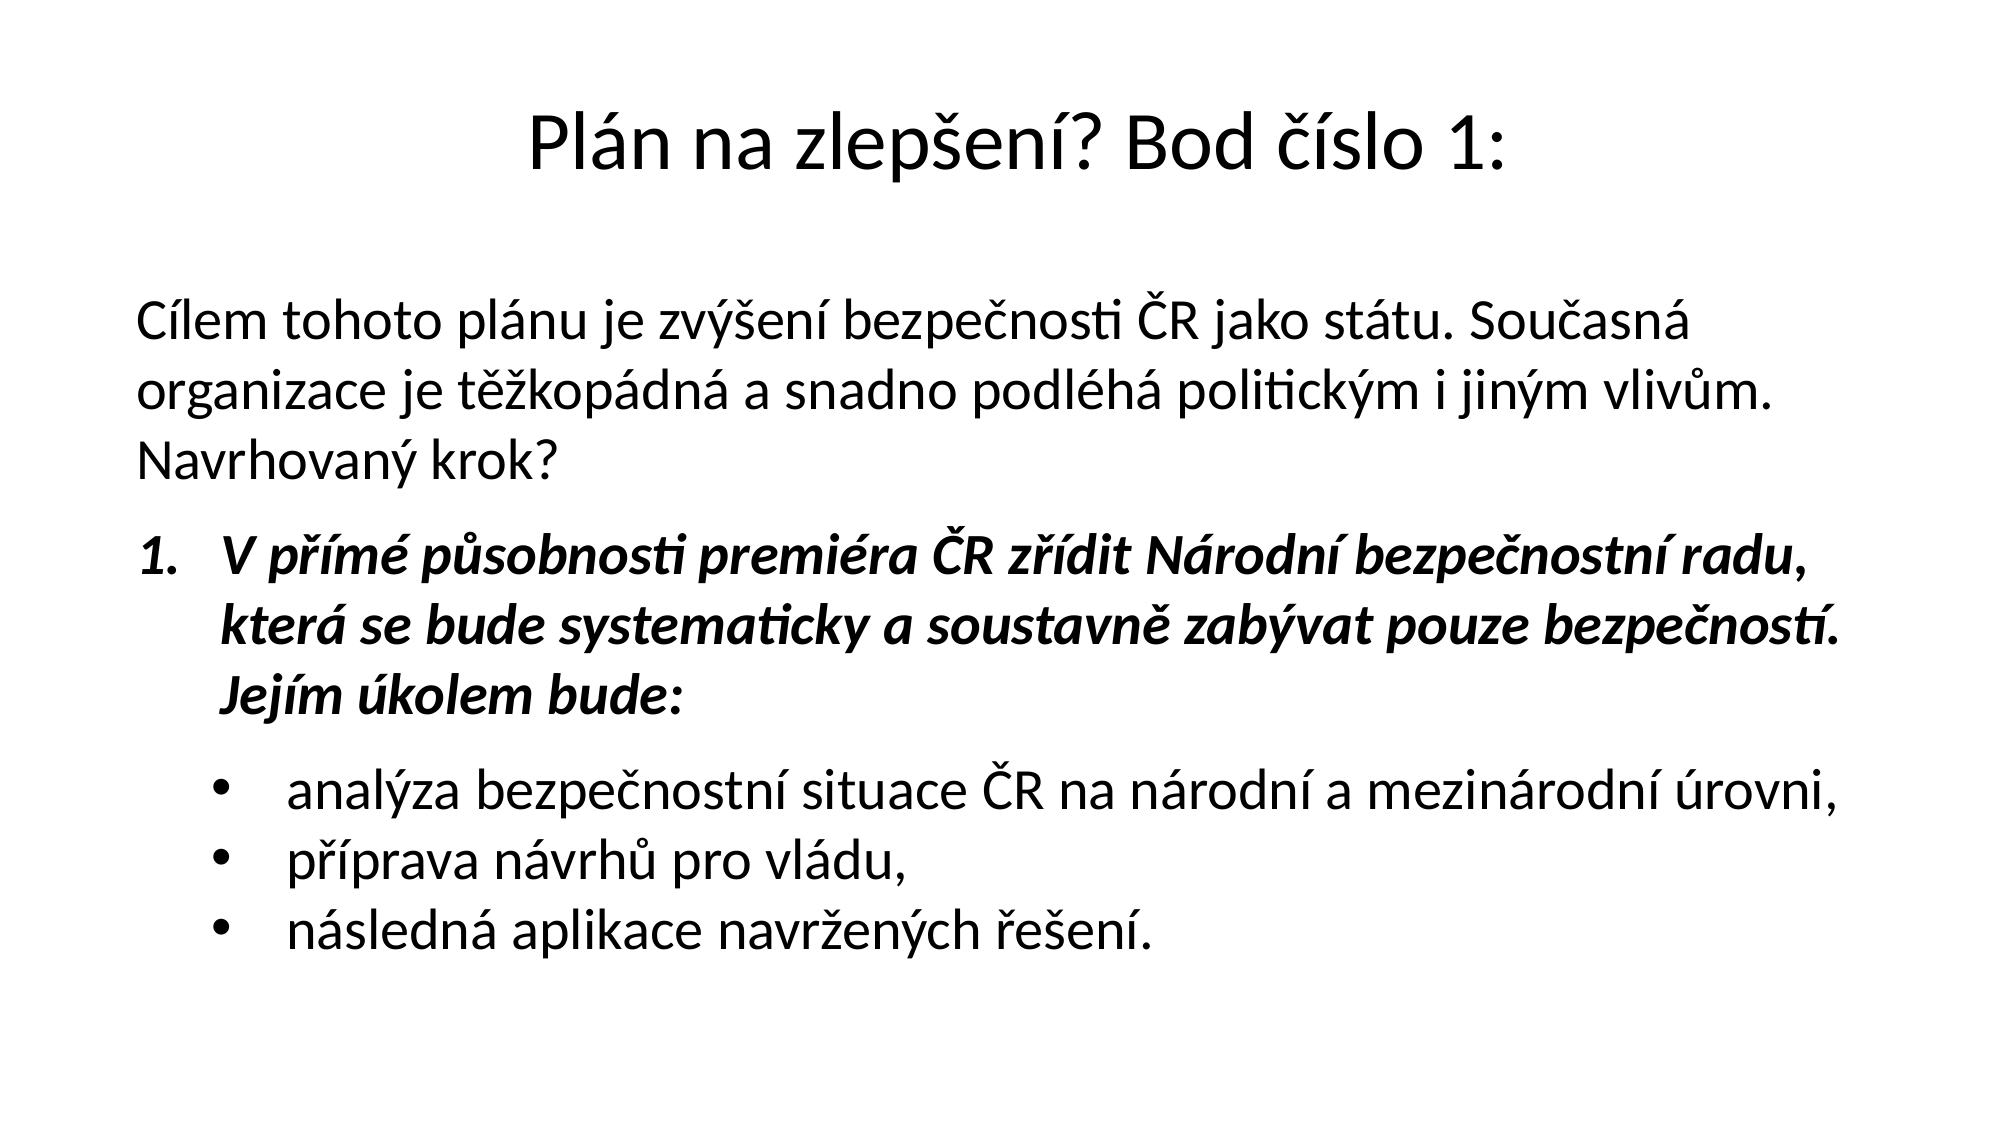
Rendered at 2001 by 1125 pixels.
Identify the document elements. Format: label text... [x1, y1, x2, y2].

list Cílem tohoto plánu je zvýšení bezpečnosti ČR jako státu. Současná organizace je těžkopádná a snadno podléhá politickým i jiným vlivům. Navrhovaný krok? V přímé působnosti premiéra ČR zřídit Národní bezpečnostní radu, která se bude systematicky a soustavně zabývat pouze bezpečností. Jejím úkolem bude: analýza bezpečnostní situace ČR na národní a mezinárodní úrovni, příprava návrhů pro vládu, následná aplikace navržených řešení. [83, 273, 1863, 1001]
title Plán na zlepšení? Bod číslo 1: [137, 59, 1863, 225]
